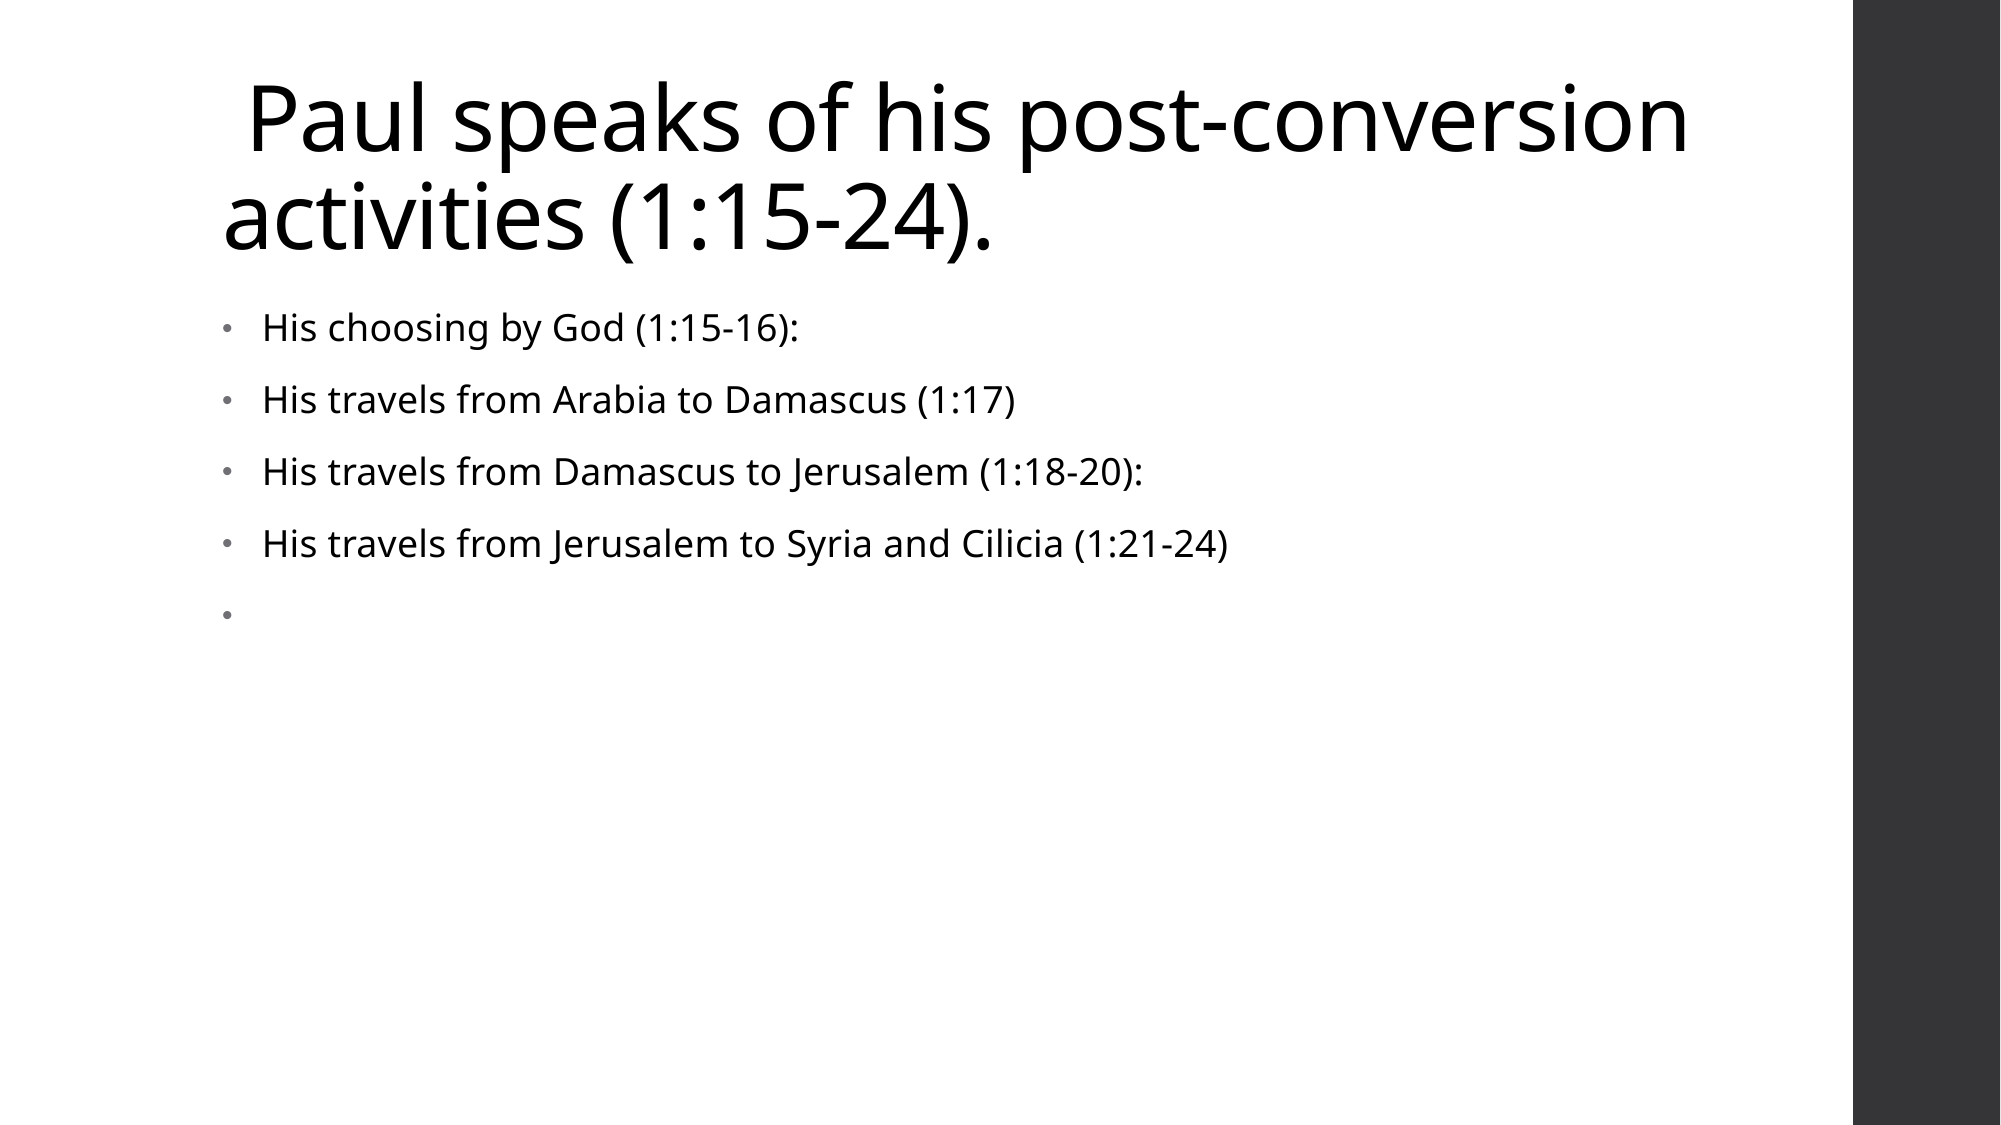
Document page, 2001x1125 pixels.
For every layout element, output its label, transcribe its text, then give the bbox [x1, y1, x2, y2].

title Paul speaks of his post-conversion activities (1:15-24). [206, 60, 1797, 278]
list His choosing by God (1:15-16): His travels from Arabia to Damascus (1:17) His travels from Damascus to Jerusalem (1:18-20): His travels from Jerusalem to Syria and Cilicia (1:21-24) [206, 299, 1617, 1014]
